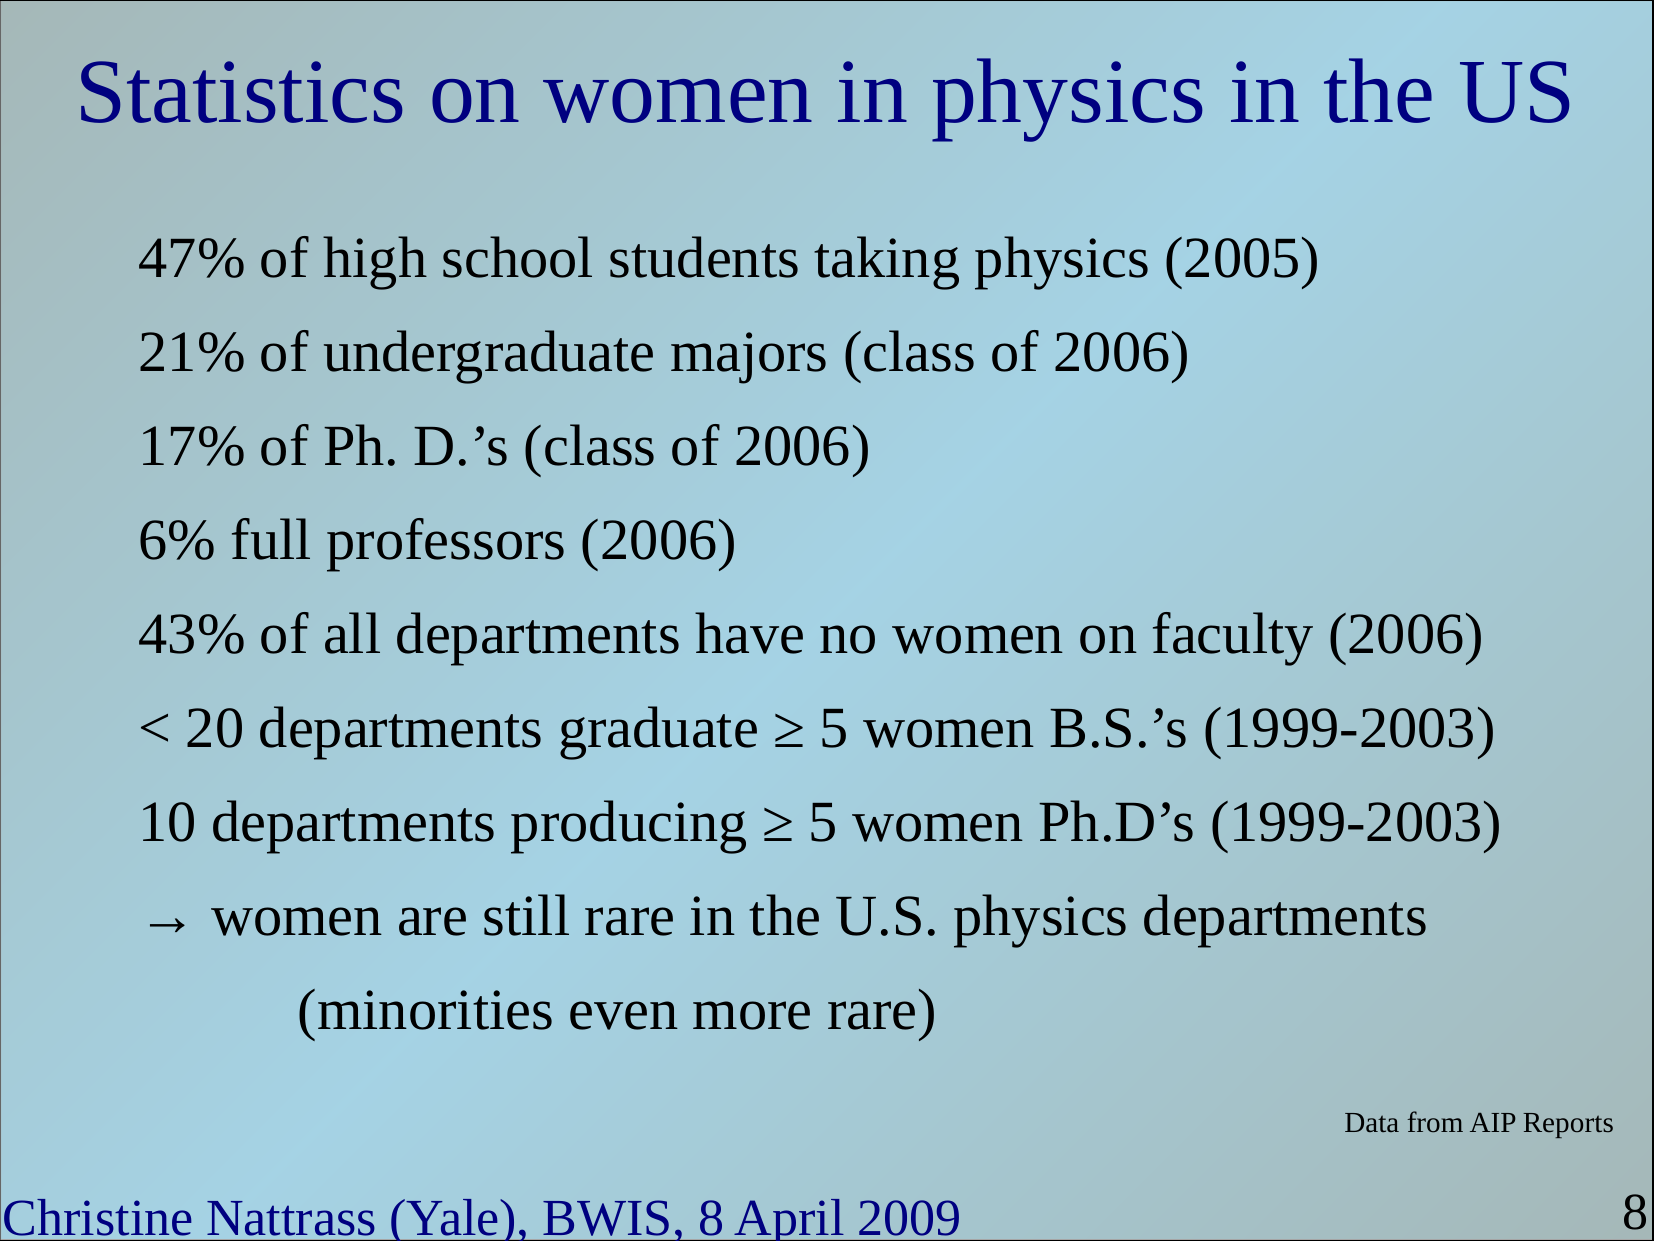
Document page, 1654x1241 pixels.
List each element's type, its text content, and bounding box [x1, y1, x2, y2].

list 47% of high school students taking physics (2005) 21% of undergraduate majors (class of 2006) 17% of Ph. D.’s (class of 2006) 6% full professors (2006) 43% of all departments have no women on faculty (2006) < 20 departments graduate ≥ 5 women B.S.’s (1999-2003) 10 departments producing ≥ 5 women Ph.D’s (1999-2003) → women are still rare in the U.S. physics departments (minorities even more rare) [120, 225, 1589, 1043]
title Statistics on women in physics in the US [41, 35, 1613, 148]
text_box Data from AIP Reports [1275, 1099, 1630, 1149]
